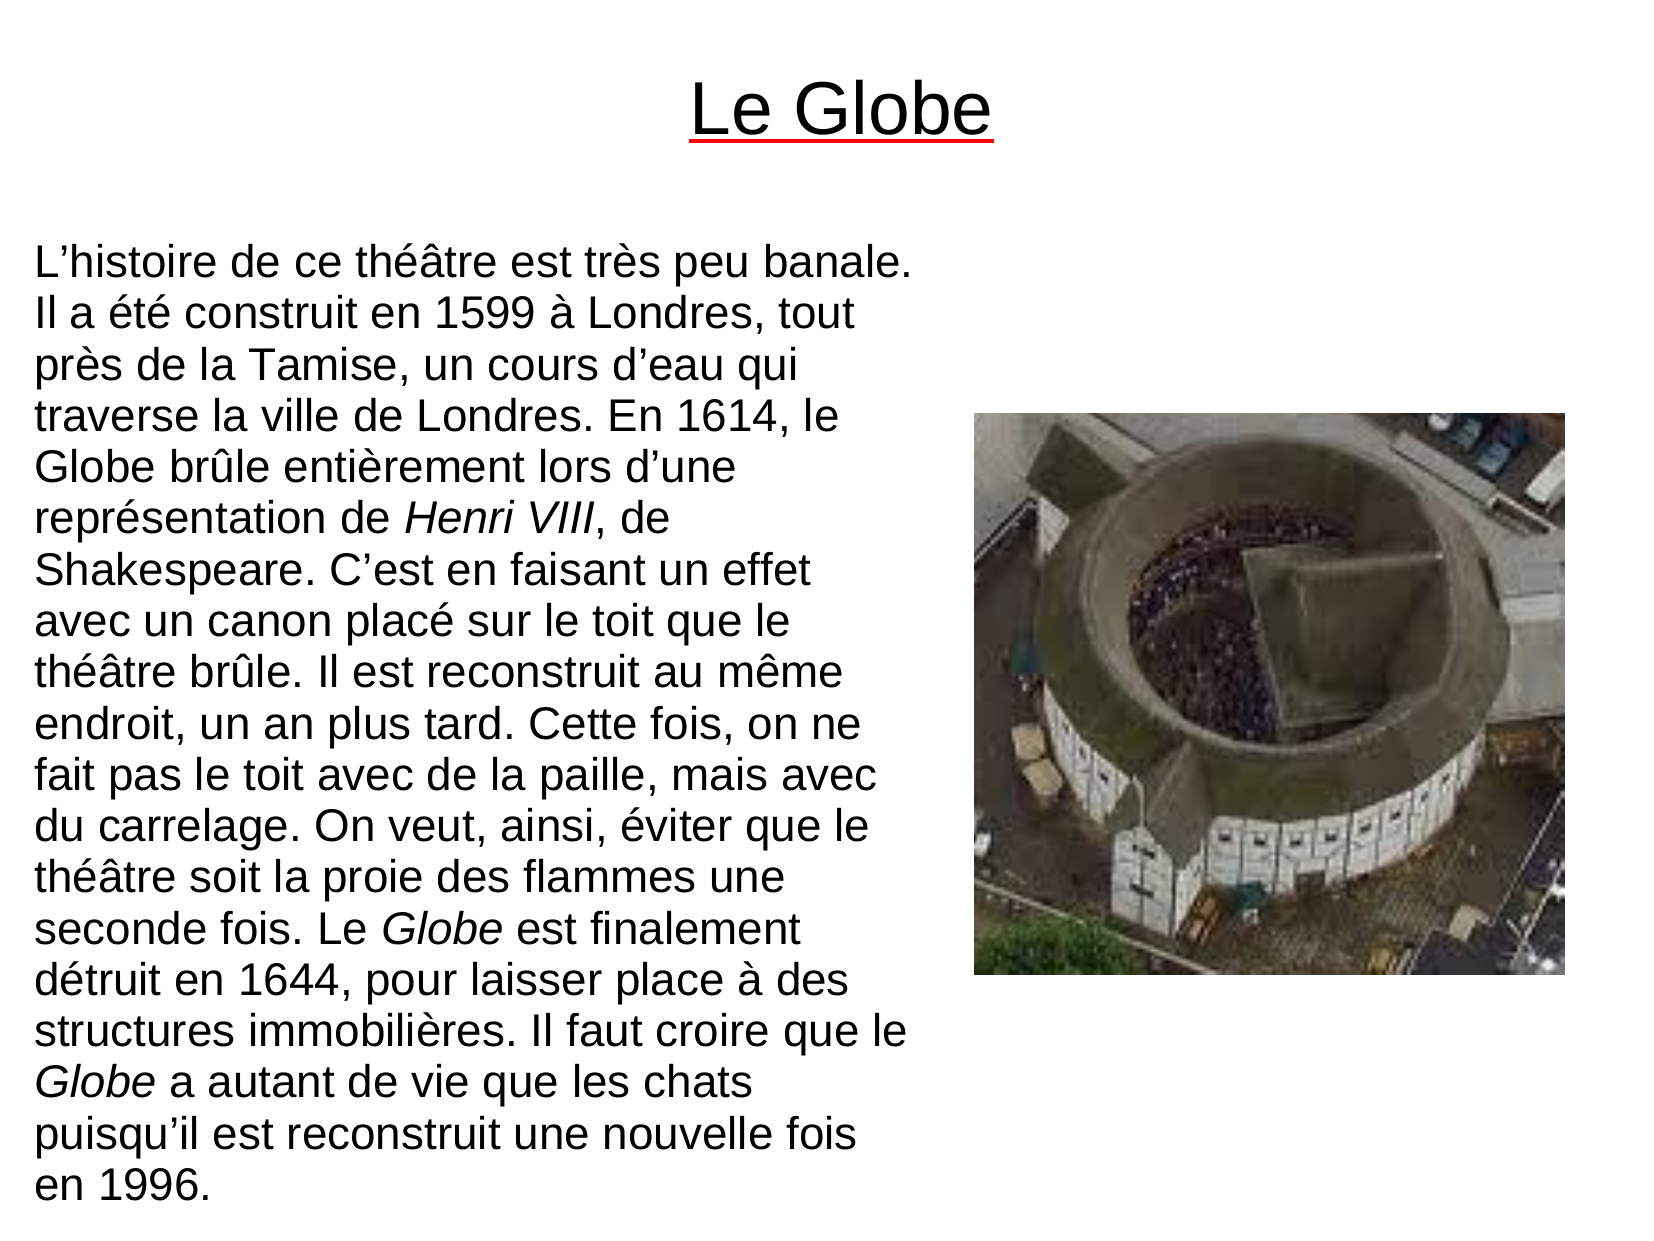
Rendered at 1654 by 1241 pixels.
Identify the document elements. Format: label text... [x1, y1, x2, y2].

picture [974, 413, 1565, 975]
text_box Le Globe [383, 59, 1300, 158]
text_box L’histoire de ce théâtre est très peu banale. Il a été construit en 1599 à Londres, tout près de la Tamise, un cours d’eau qui traverse la ville de Londres. En 1614, le Globe brûle entièrement lors d’une représentation de Henri VIII, de Shakespeare. C’est en faisant un effet avec un canon placé sur le toit que le théâtre brûle. Il est reconstruit au même endroit, un an plus tard. Cette fois, on ne fait pas le toit avec de la paille, mais avec du carrelage. On veut, ainsi, éviter que le théâtre soit la proie des flammes une seconde fois. Le Globe est finalement détruit en 1644, pour laisser place à des structures immobilières. Il faut croire que le Globe a autant de vie que les chats puisqu’il est reconstruit une nouvelle fois en 1996. [34, 236, 916, 1206]
